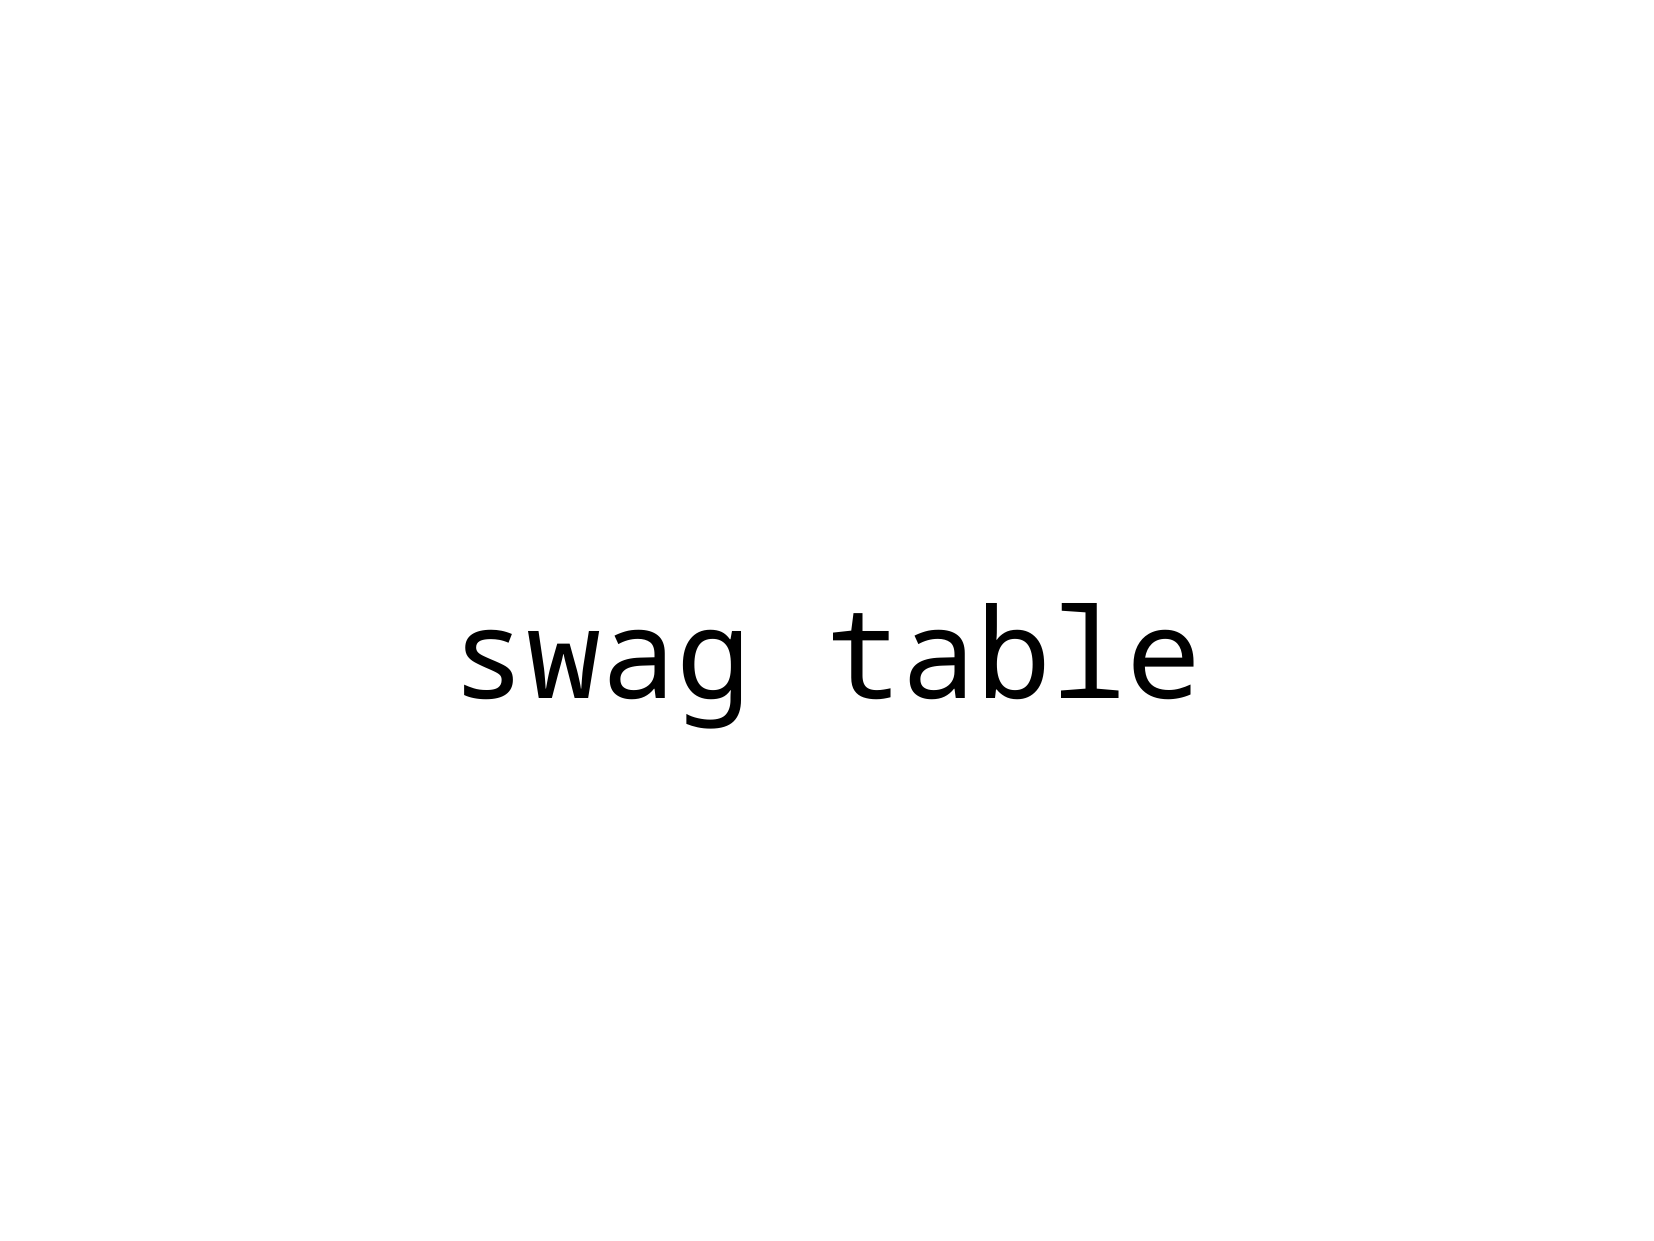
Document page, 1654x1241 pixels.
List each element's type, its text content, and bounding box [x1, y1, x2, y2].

subtitle swag table [82, 290, 1571, 1010]
